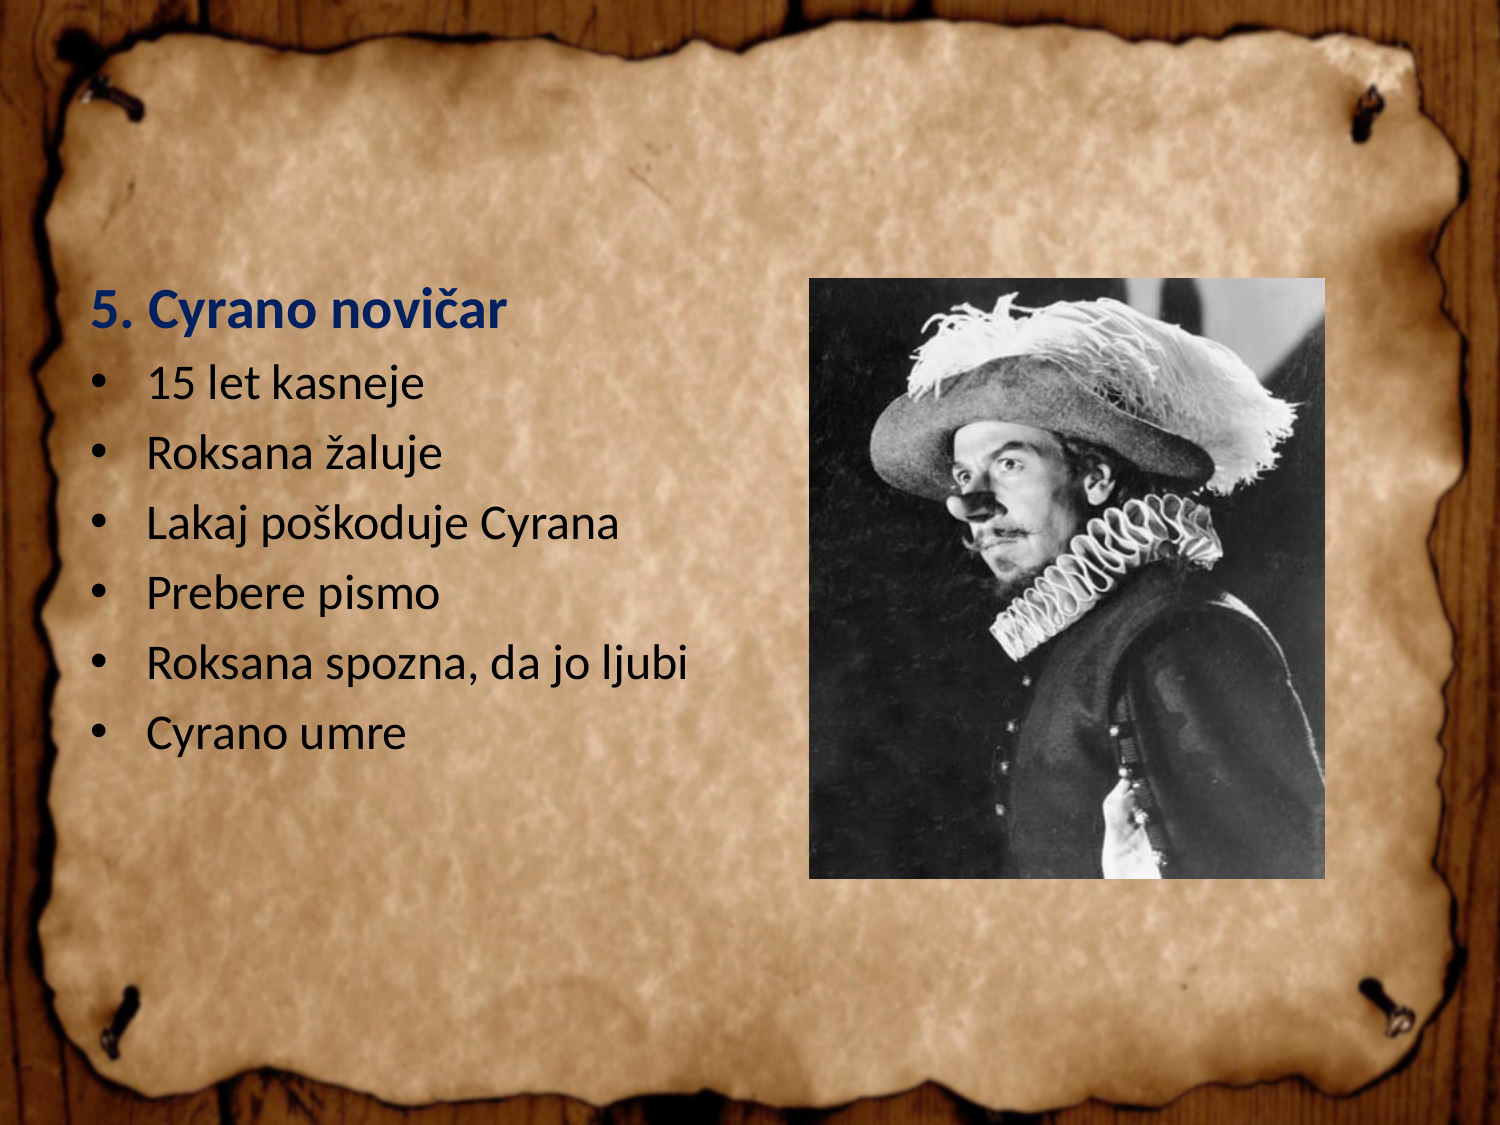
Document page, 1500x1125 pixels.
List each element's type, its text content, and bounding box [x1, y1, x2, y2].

picture [0, 0, 1500, 1125]
list 5. Cyrano novičar 15 let kasneje Roksana žaluje Lakaj poškoduje Cyrana Prebere pismo Roksana spozna, da jo ljubi Cyrano umre [75, 262, 1425, 1005]
